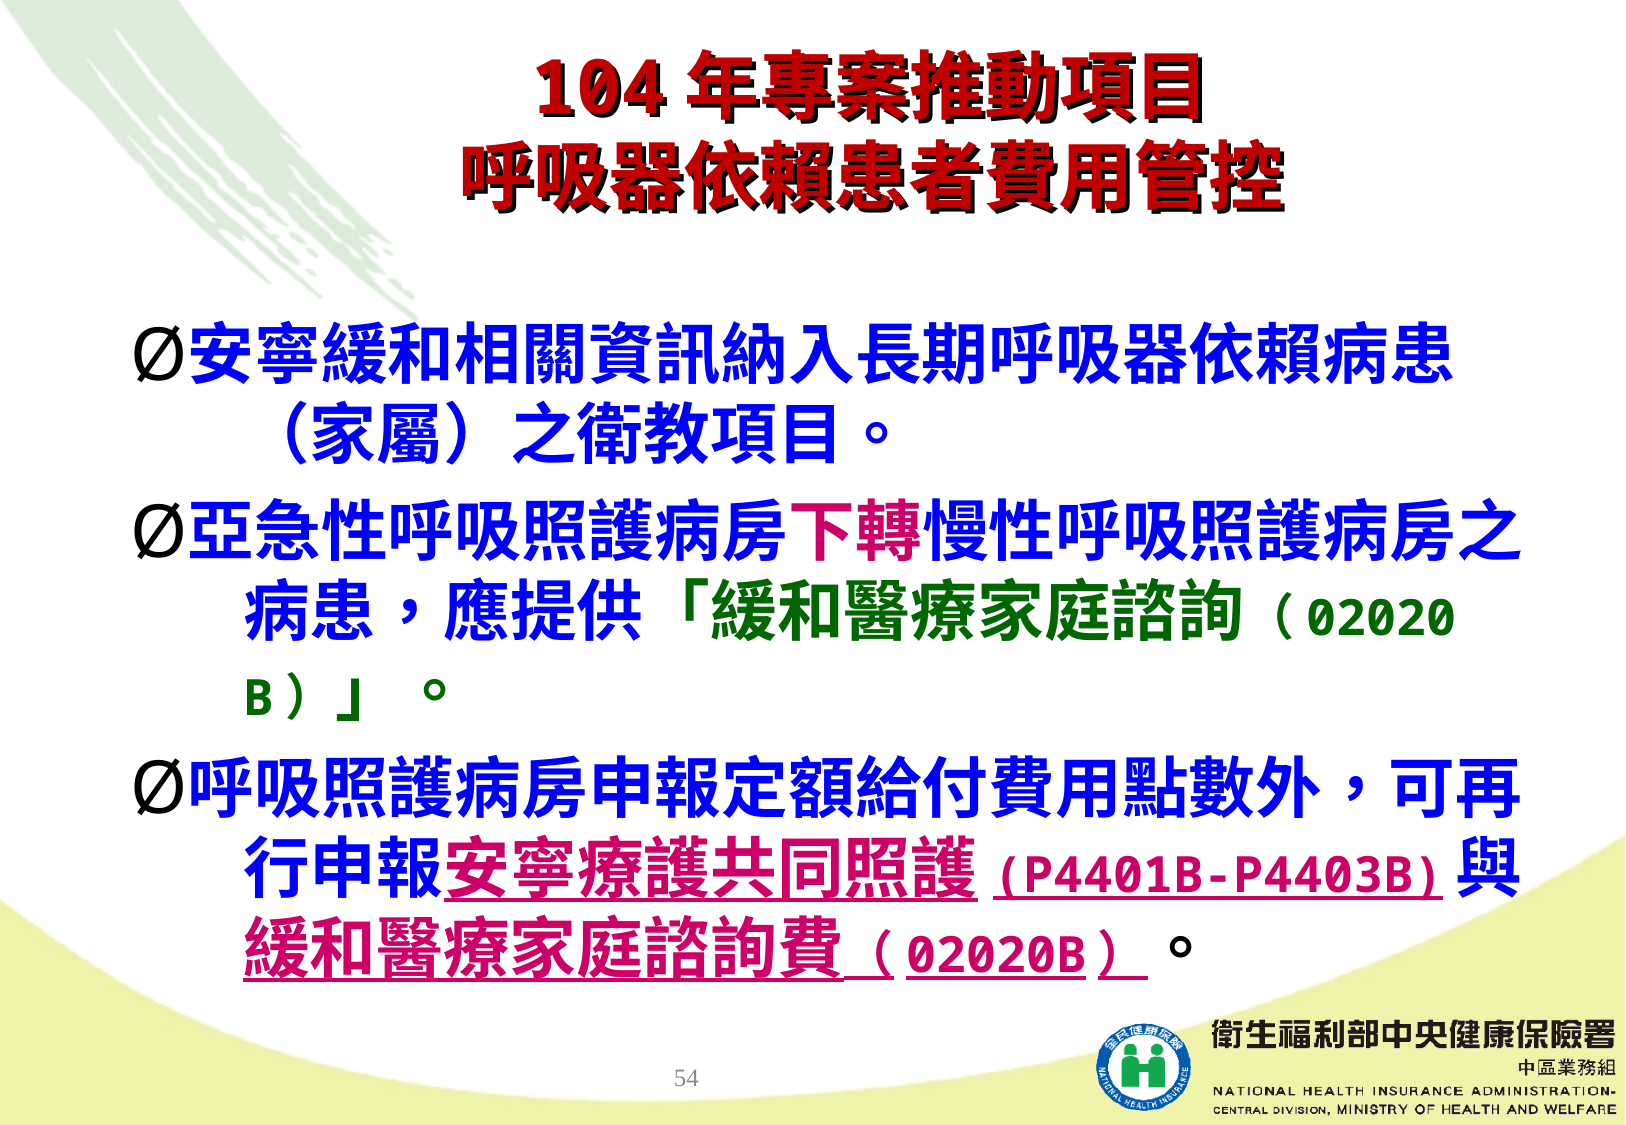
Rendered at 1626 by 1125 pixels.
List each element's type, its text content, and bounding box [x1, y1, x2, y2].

list 安寧緩和相關資訊納入長期呼吸器依賴病患（家屬）之衛教項目。 亞急性呼吸照護病房下轉慢性呼吸照護病房之病患，應提供「緩和醫療家庭諮詢（02020B）」。 呼吸照護病房申報定額給付費用點數外，可再行申報安寧療護共同照護(P4401B-P4403B)與緩和醫療家庭諮詢費（02020B）。 [115, 304, 1579, 1047]
title 104年專案推動項目 呼吸器依賴患者費用管控 [139, 31, 1602, 219]
text_box [658, 1046, 1039, 1107]
